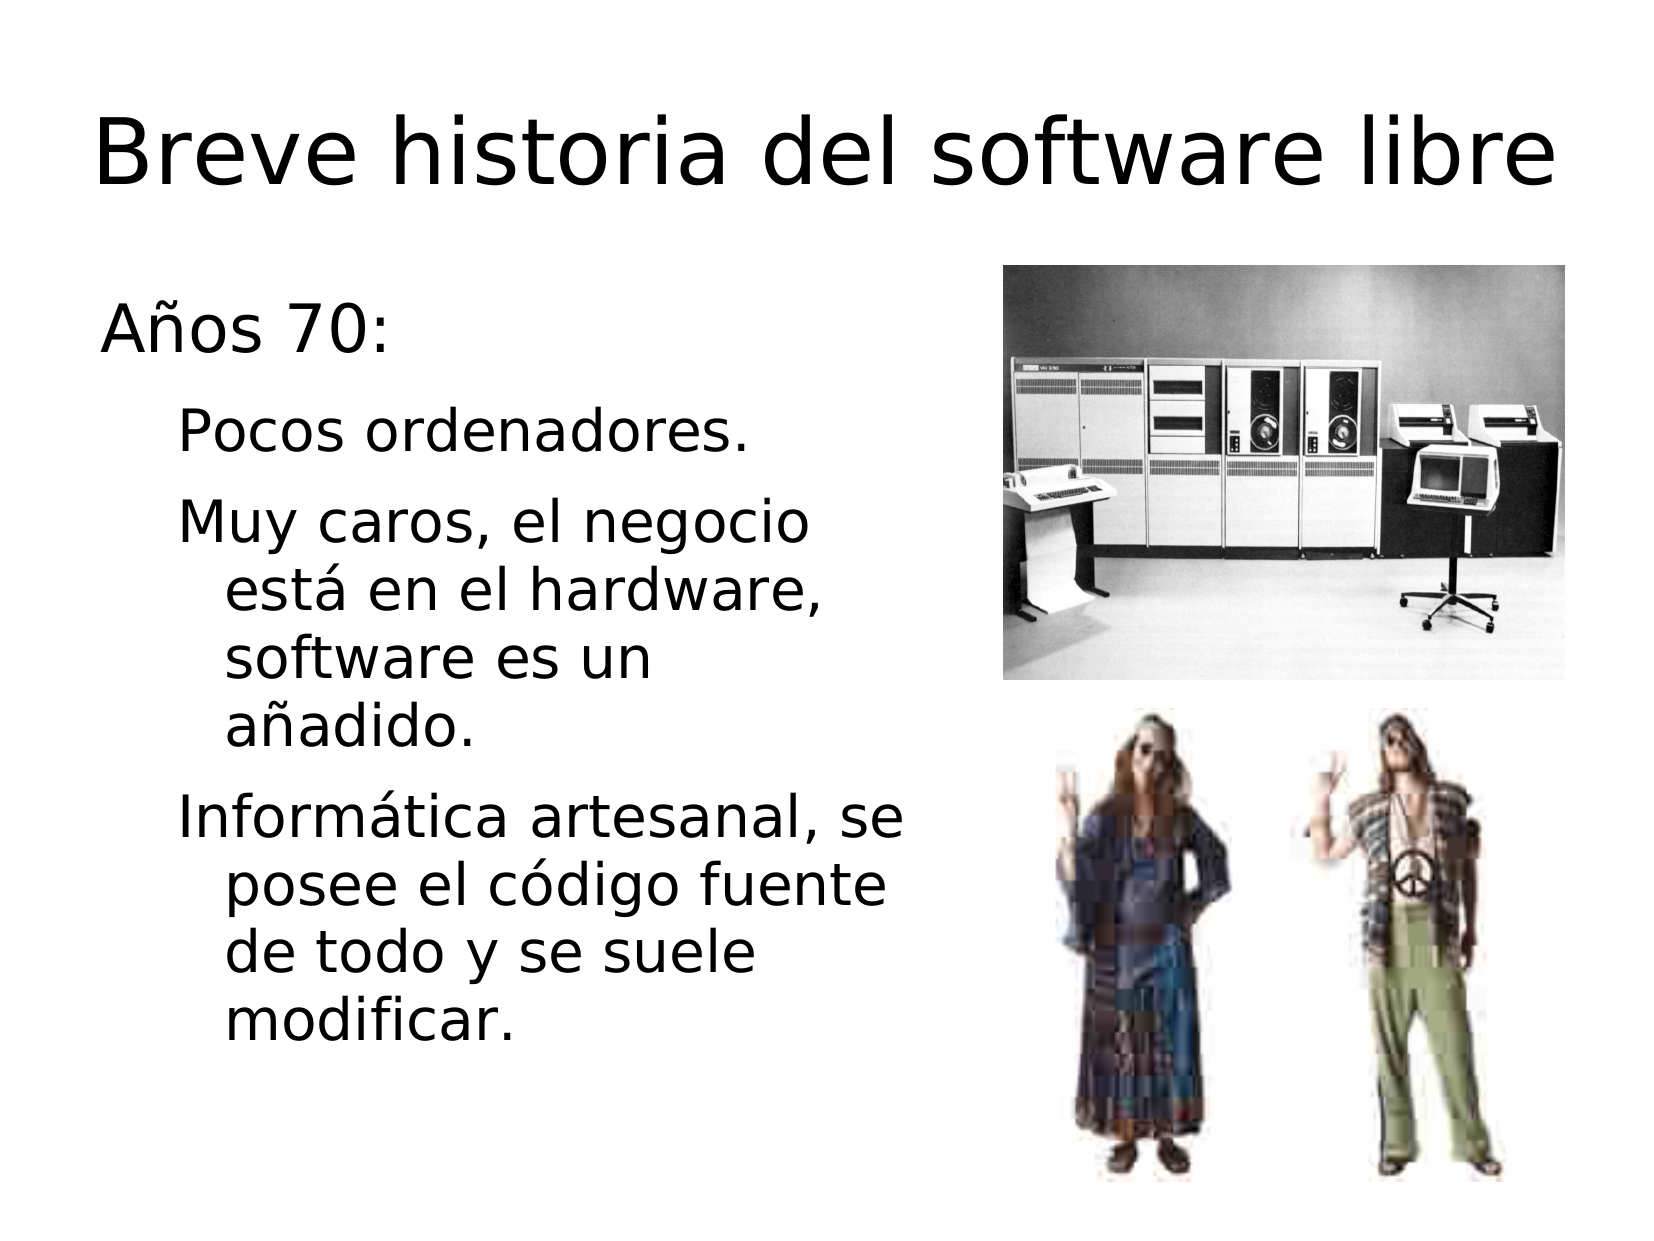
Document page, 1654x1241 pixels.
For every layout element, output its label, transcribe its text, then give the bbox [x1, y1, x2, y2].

picture [998, 708, 1560, 1182]
list Años 70: Pocos ordenadores. Muy caros, el negocio está en el hardware, software es un añadido. Informática artesanal, se posee el código fuente de todo y se suele modificar. [82, 290, 916, 1094]
picture [1003, 265, 1565, 680]
title Breve historia del software libre [82, 56, 1571, 250]
